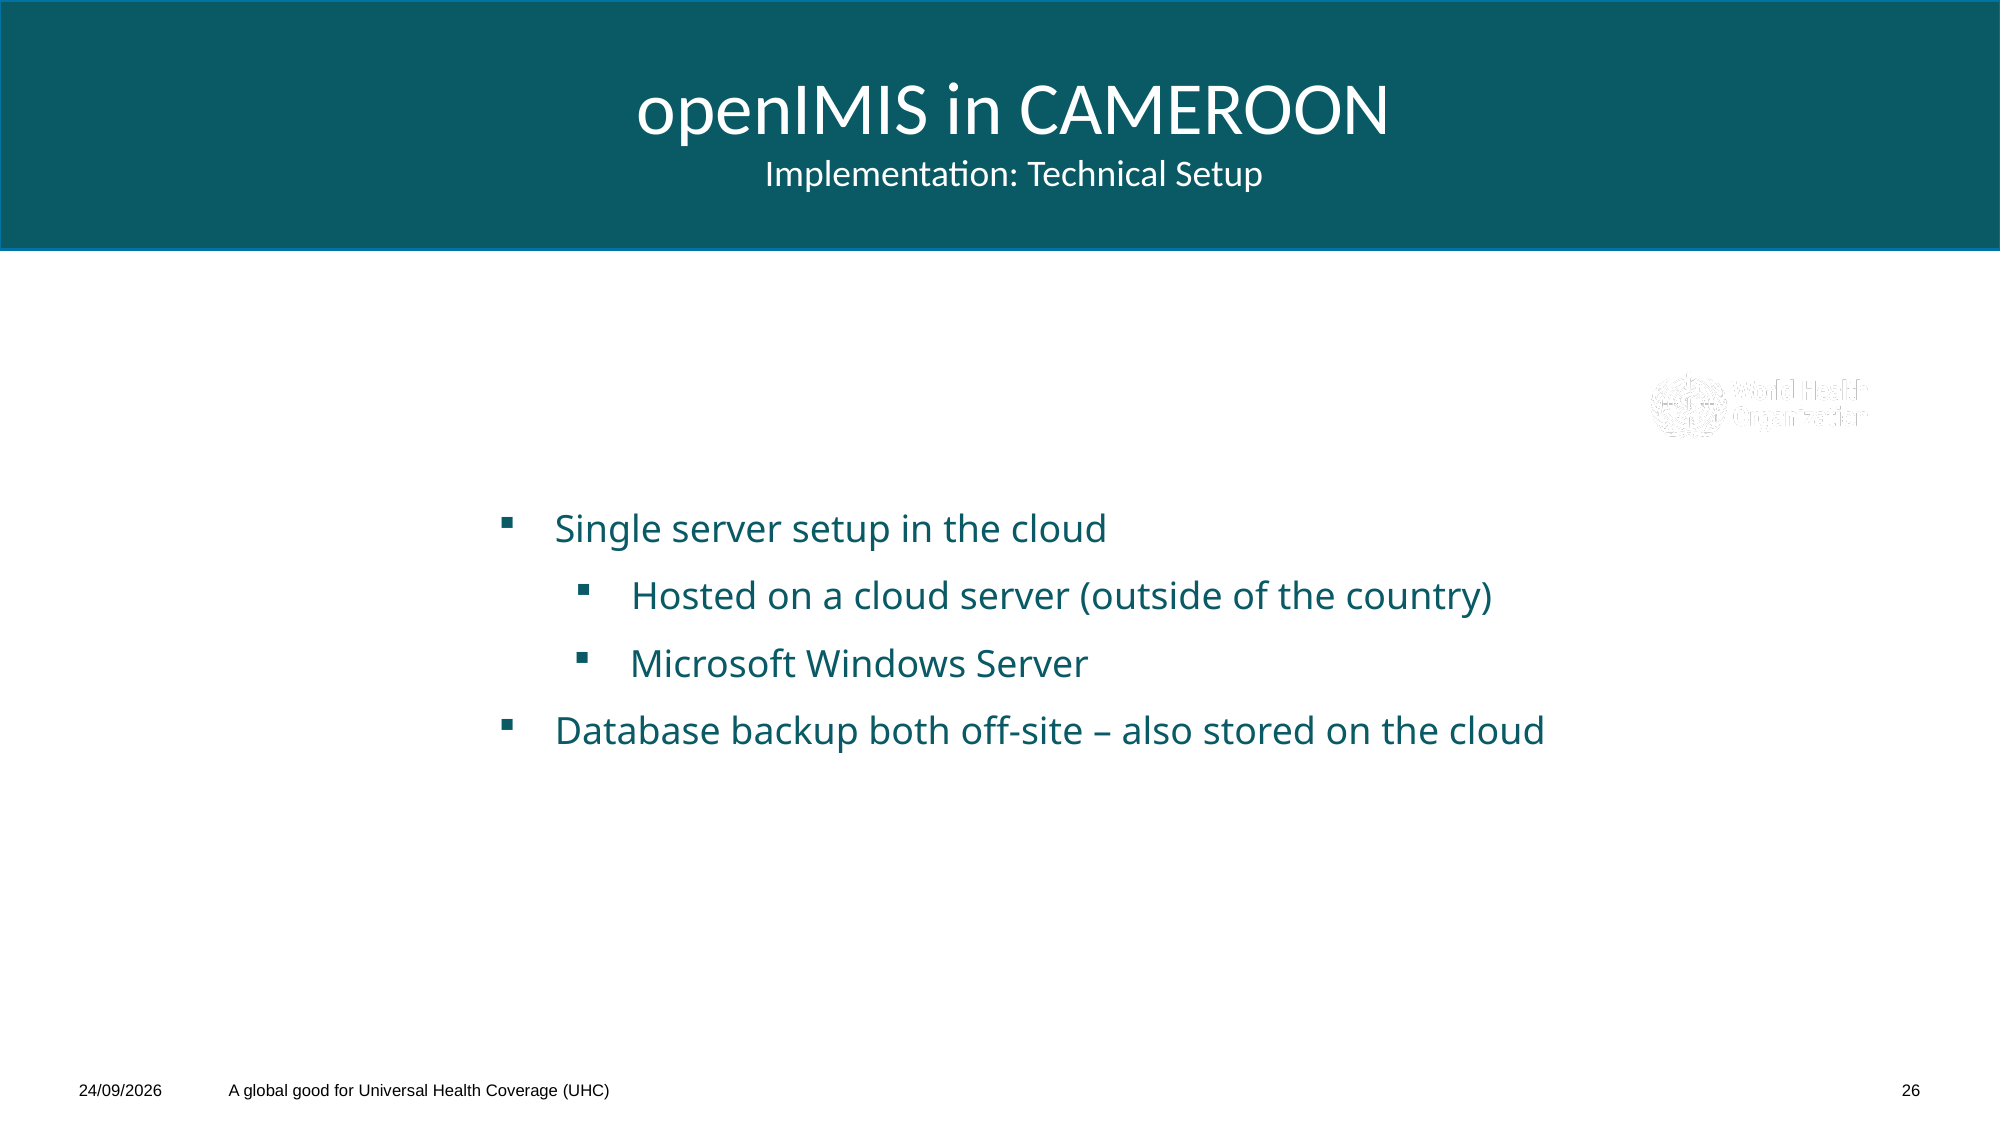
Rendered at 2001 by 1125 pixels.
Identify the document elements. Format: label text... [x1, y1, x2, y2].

text_box [0, 1, 2000, 250]
slide_number <number> [1872, 1079, 1921, 1109]
footer A global good for Universal Health Coverage (UHC) [228, 1079, 873, 1125]
text_box openIMIS in CAMEROON Implementation: Technical Setup [95, 51, 1933, 292]
text_box Single server setup in the cloud Hosted on a cloud server (outside of the country) Microsoft Windows Server Database backup both off-site – also stored on the cloud [483, 475, 1643, 760]
picture [1596, 349, 1922, 463]
slide_number 29/06/2020 [78, 1079, 209, 1109]
